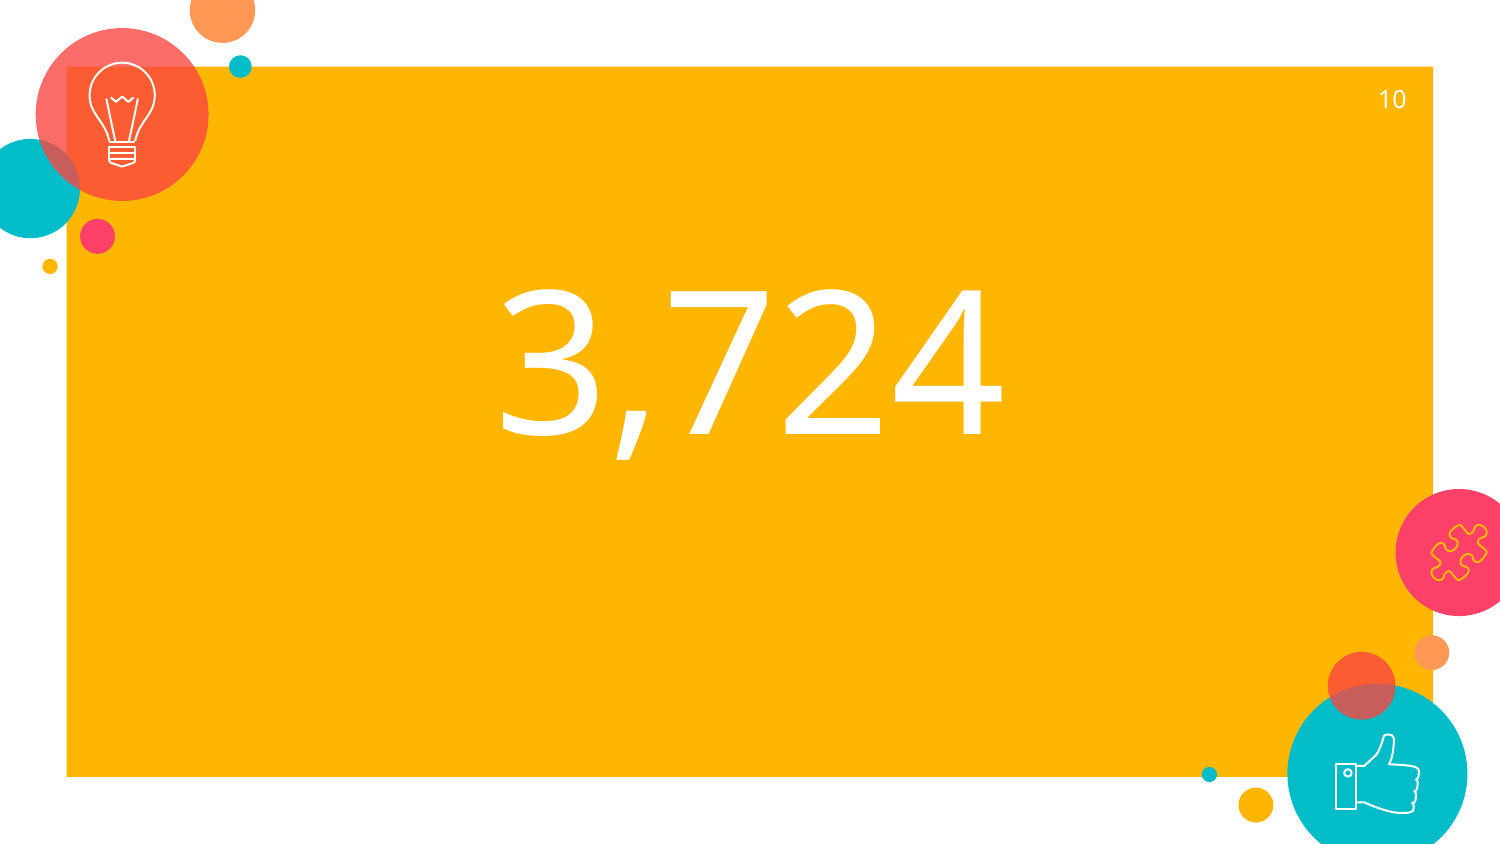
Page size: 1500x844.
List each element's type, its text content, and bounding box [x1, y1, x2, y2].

title 3,724 [240, 259, 1260, 450]
slide_number <number> [1331, 68, 1422, 134]
